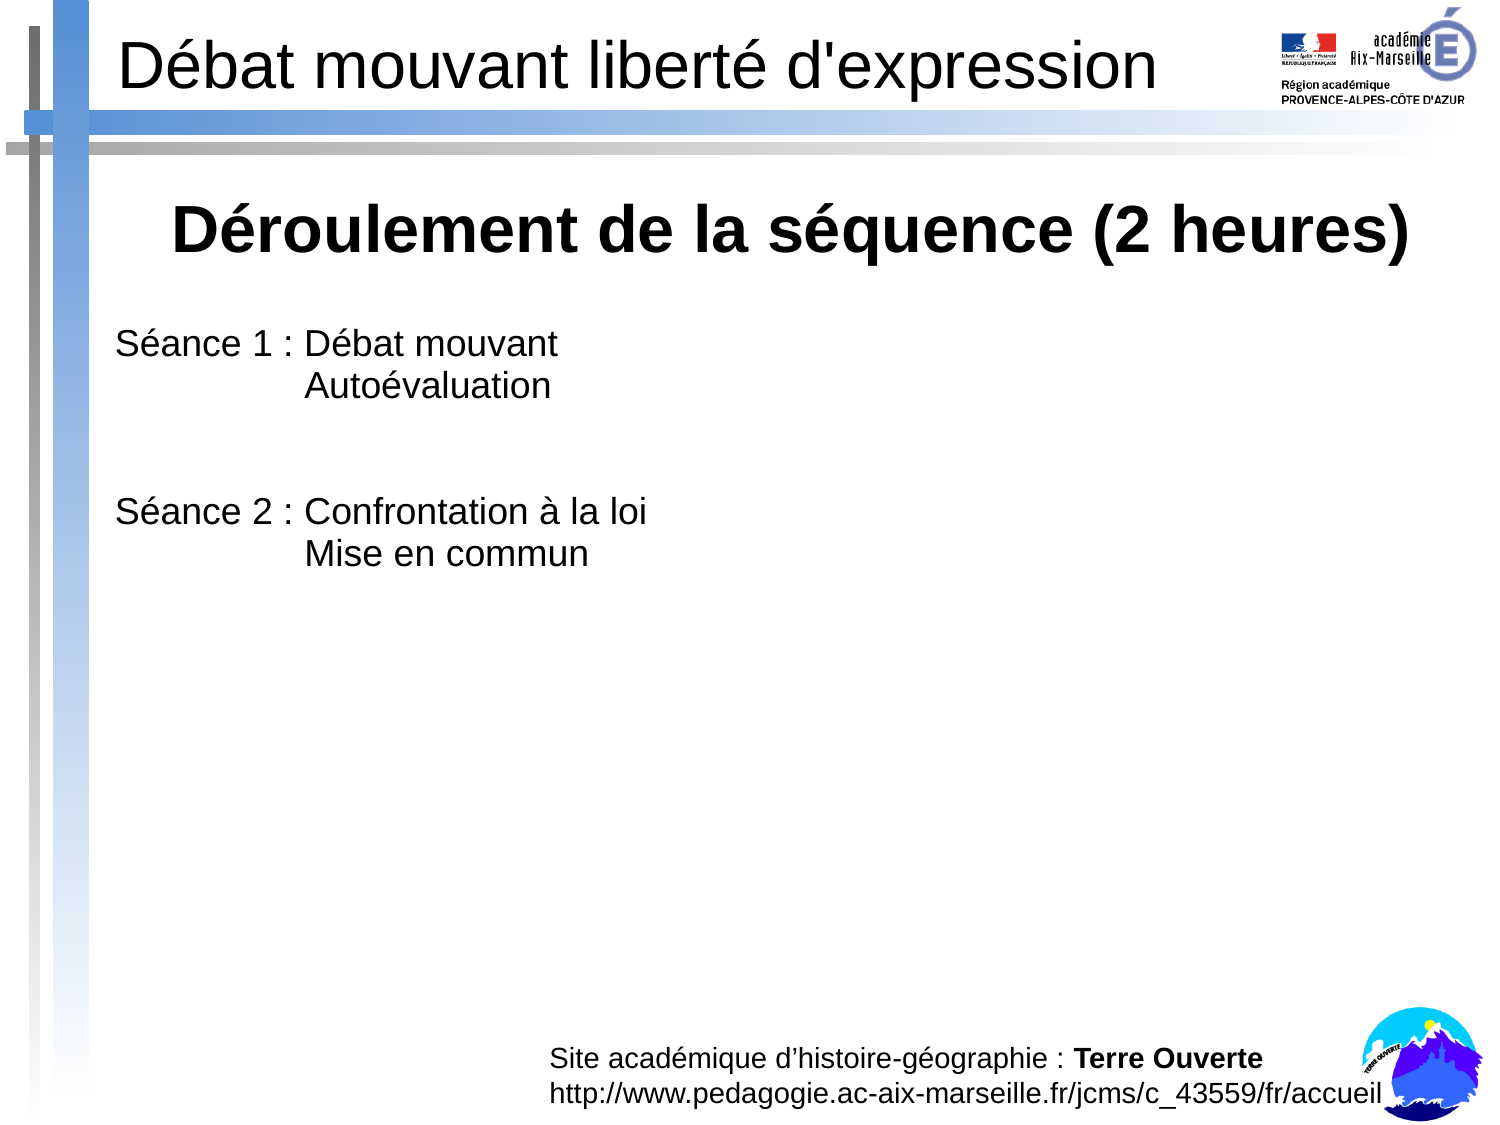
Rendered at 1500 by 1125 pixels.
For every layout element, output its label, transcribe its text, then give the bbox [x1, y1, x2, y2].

picture [1269, 0, 1484, 114]
text_box Séance 1 : Débat mouvant Autoévaluation Séance 2 : Confrontation à la loi Mise en commun [100, 314, 1453, 582]
text_box Déroulement de la séquence (2 heures) [100, 178, 1484, 274]
picture [1360, 1006, 1484, 1122]
text_box Site académique d’histoire-géographie : Terre Ouverte http://www.pedagogie.ac-aix-marseille.fr/jcms/c_43559/fr/accueil [534, 1031, 1399, 1117]
text_box [5, 0, 1454, 1121]
text_box Débat mouvant liberté d'expression [102, 14, 1175, 110]
